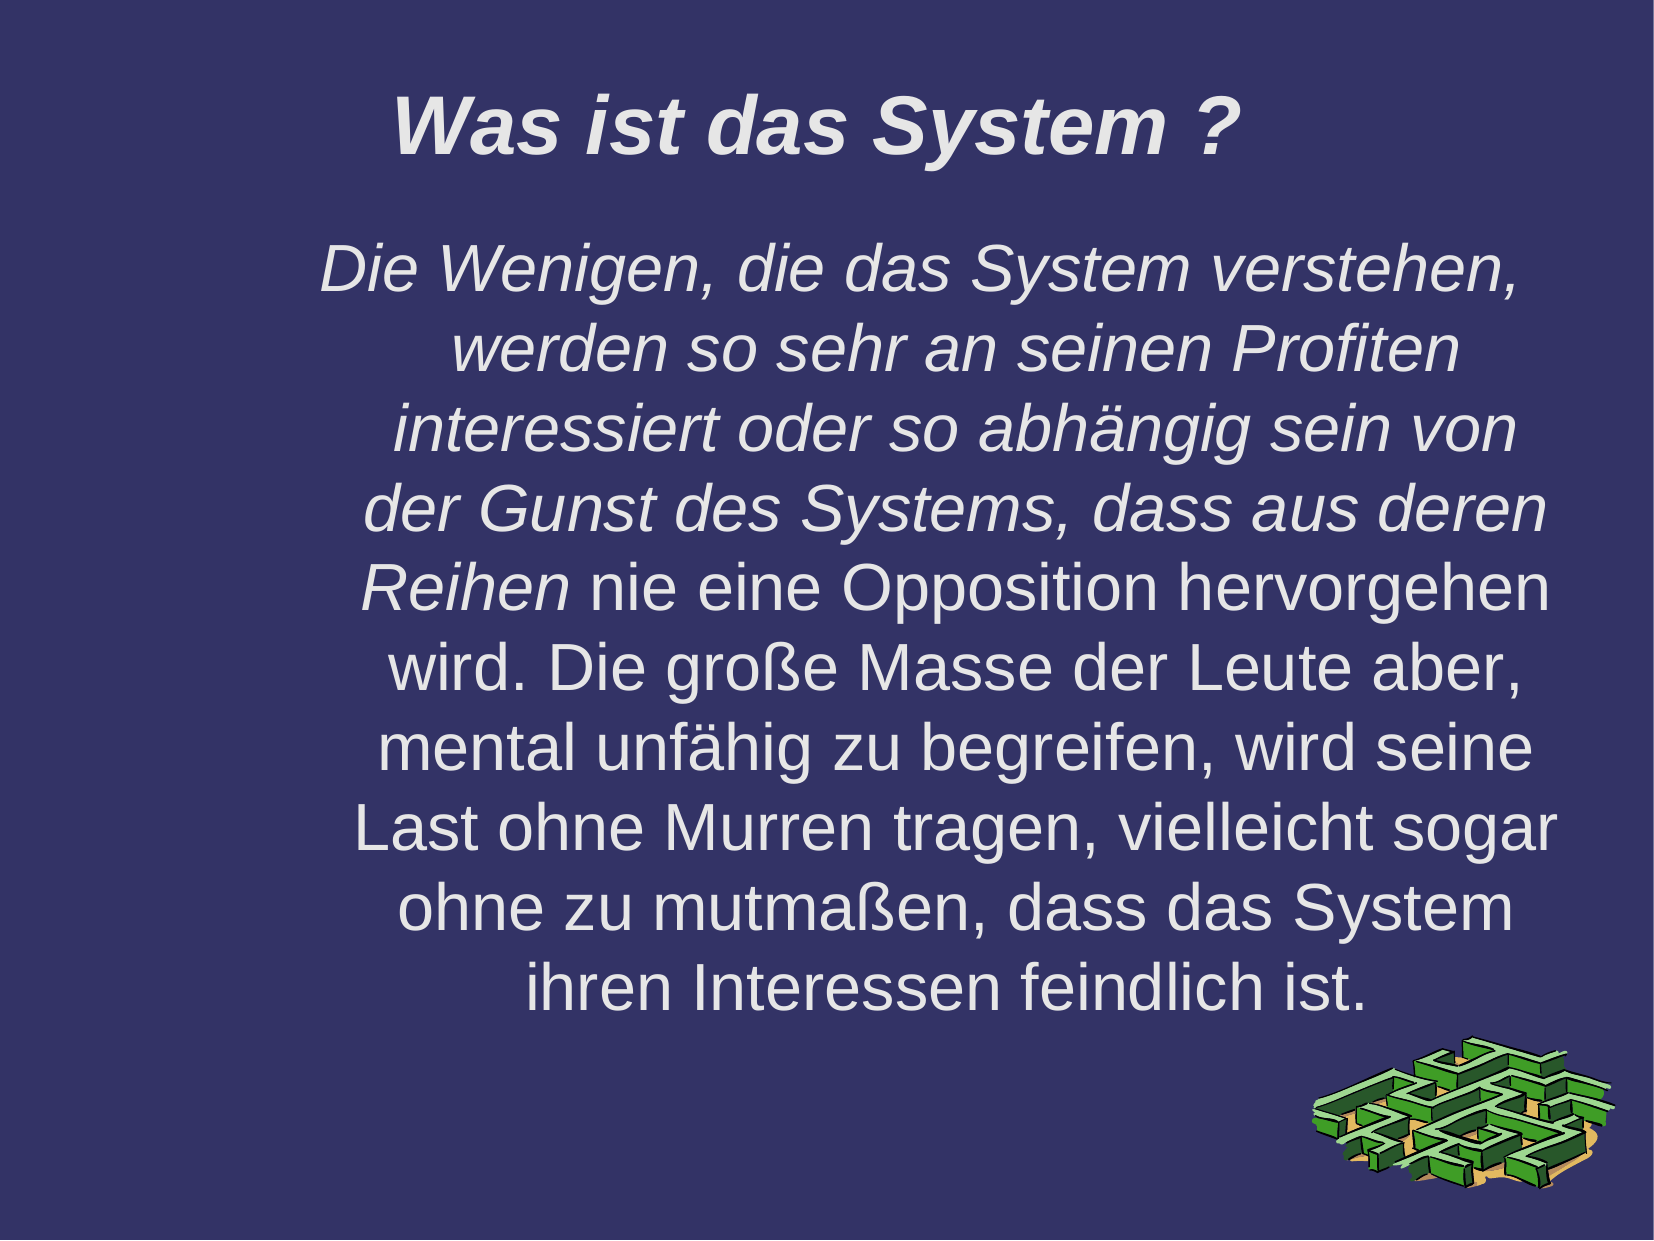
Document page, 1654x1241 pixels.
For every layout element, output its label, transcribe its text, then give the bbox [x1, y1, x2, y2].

list Die Wenigen, die das System verstehen, werden so sehr an seinen Profiten interessiert oder so abhängig sein von der Gunst des Systems, dass aus deren Reihen nie eine Opposition hervorgehen wird. Die große Masse der Leute aber, mental unfähig zu begreifen, wird seine Last ohne Murren tragen, vielleicht sogar ohne zu mutmaßen, dass das System ihren Interessen feindlich ist. [178, 224, 1570, 1142]
title Was ist das System ? [111, 17, 1524, 225]
